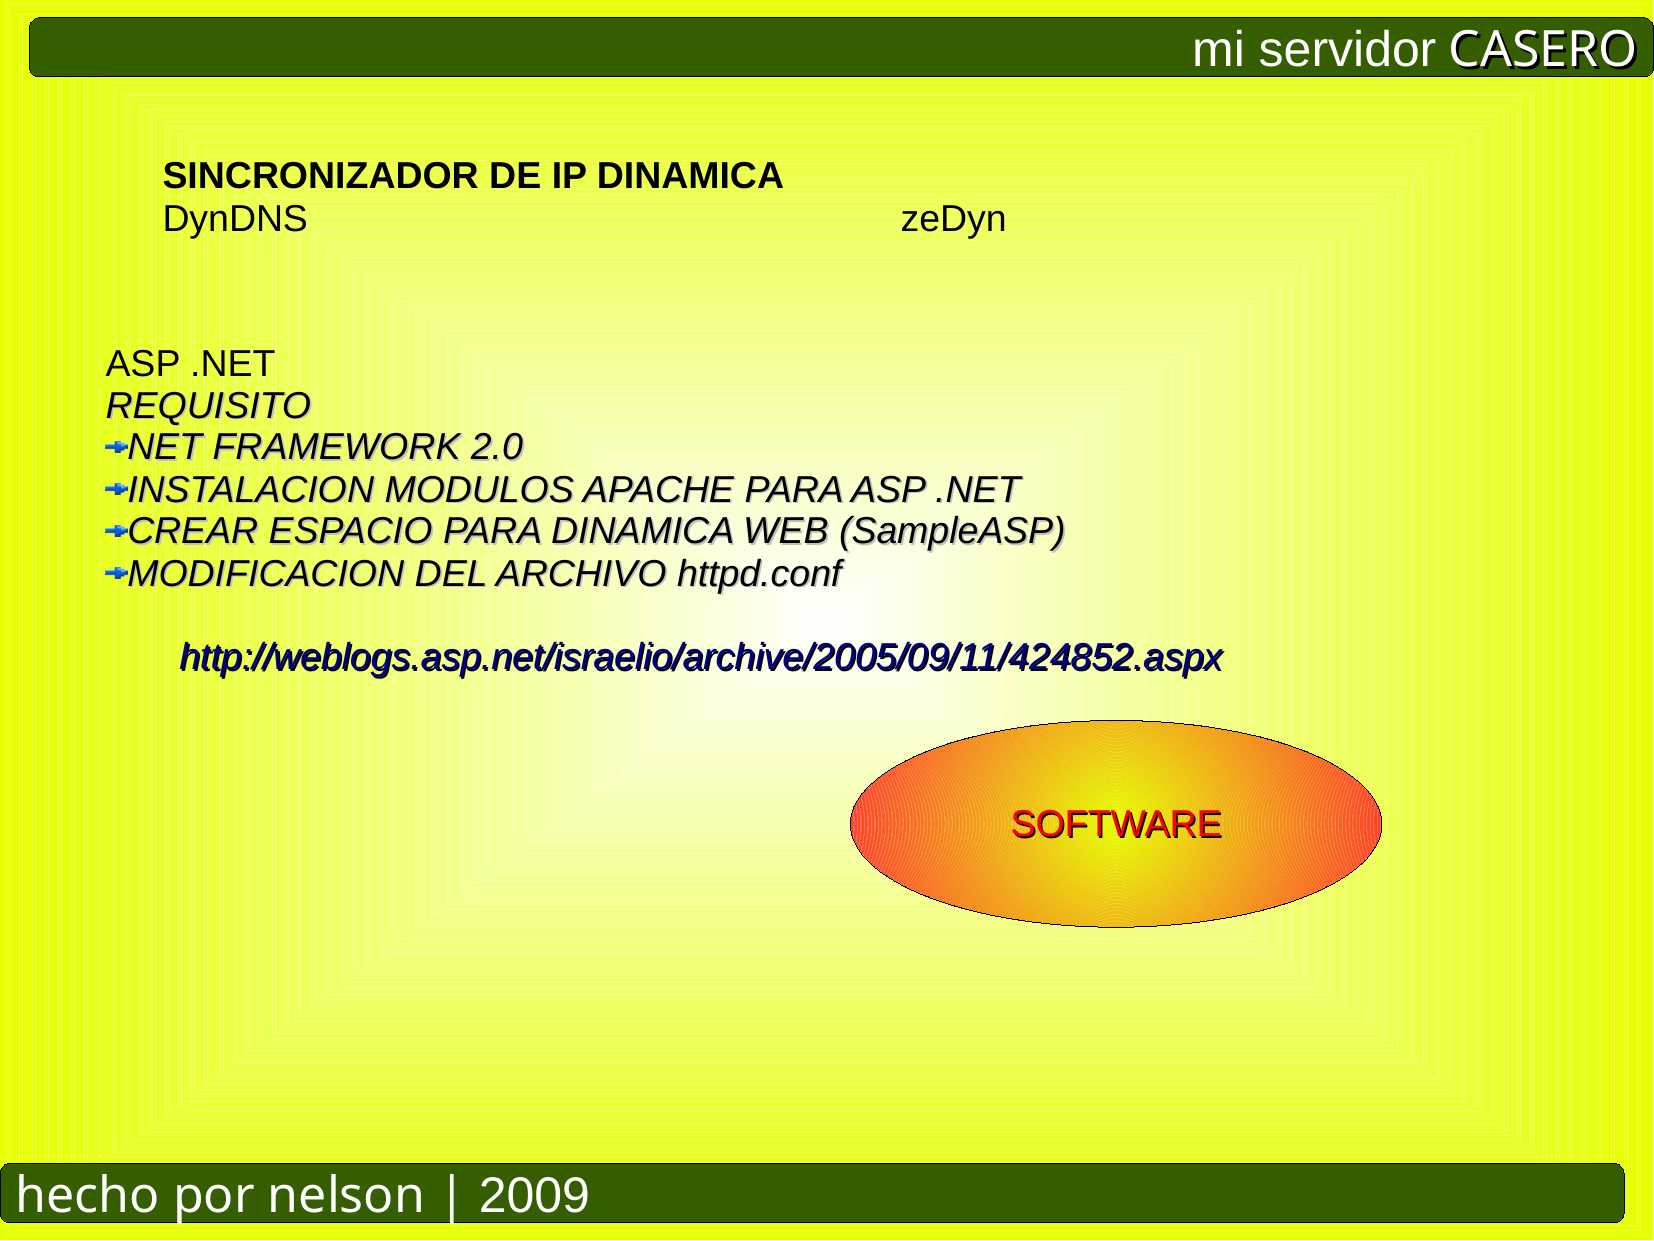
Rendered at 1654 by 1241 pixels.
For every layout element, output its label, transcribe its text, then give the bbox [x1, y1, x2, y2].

text_box ASP .NET REQUISITO NET FRAMEWORK 2.0 INSTALACION MODULOS APACHE PARA ASP .NET CREAR ESPACIO PARA DINAMICA WEB (SampleASP) MODIFICACION DEL ARCHIVO httpd.conf http://weblogs.asp.net/israelio/archive/2005/09/11/424852.aspx [90, 334, 1595, 729]
text_box SINCRONIZADOR DE IP DINAMICA DynDNS zeDyn [147, 147, 1388, 258]
text_box SOFTWARE [850, 729, 1382, 928]
